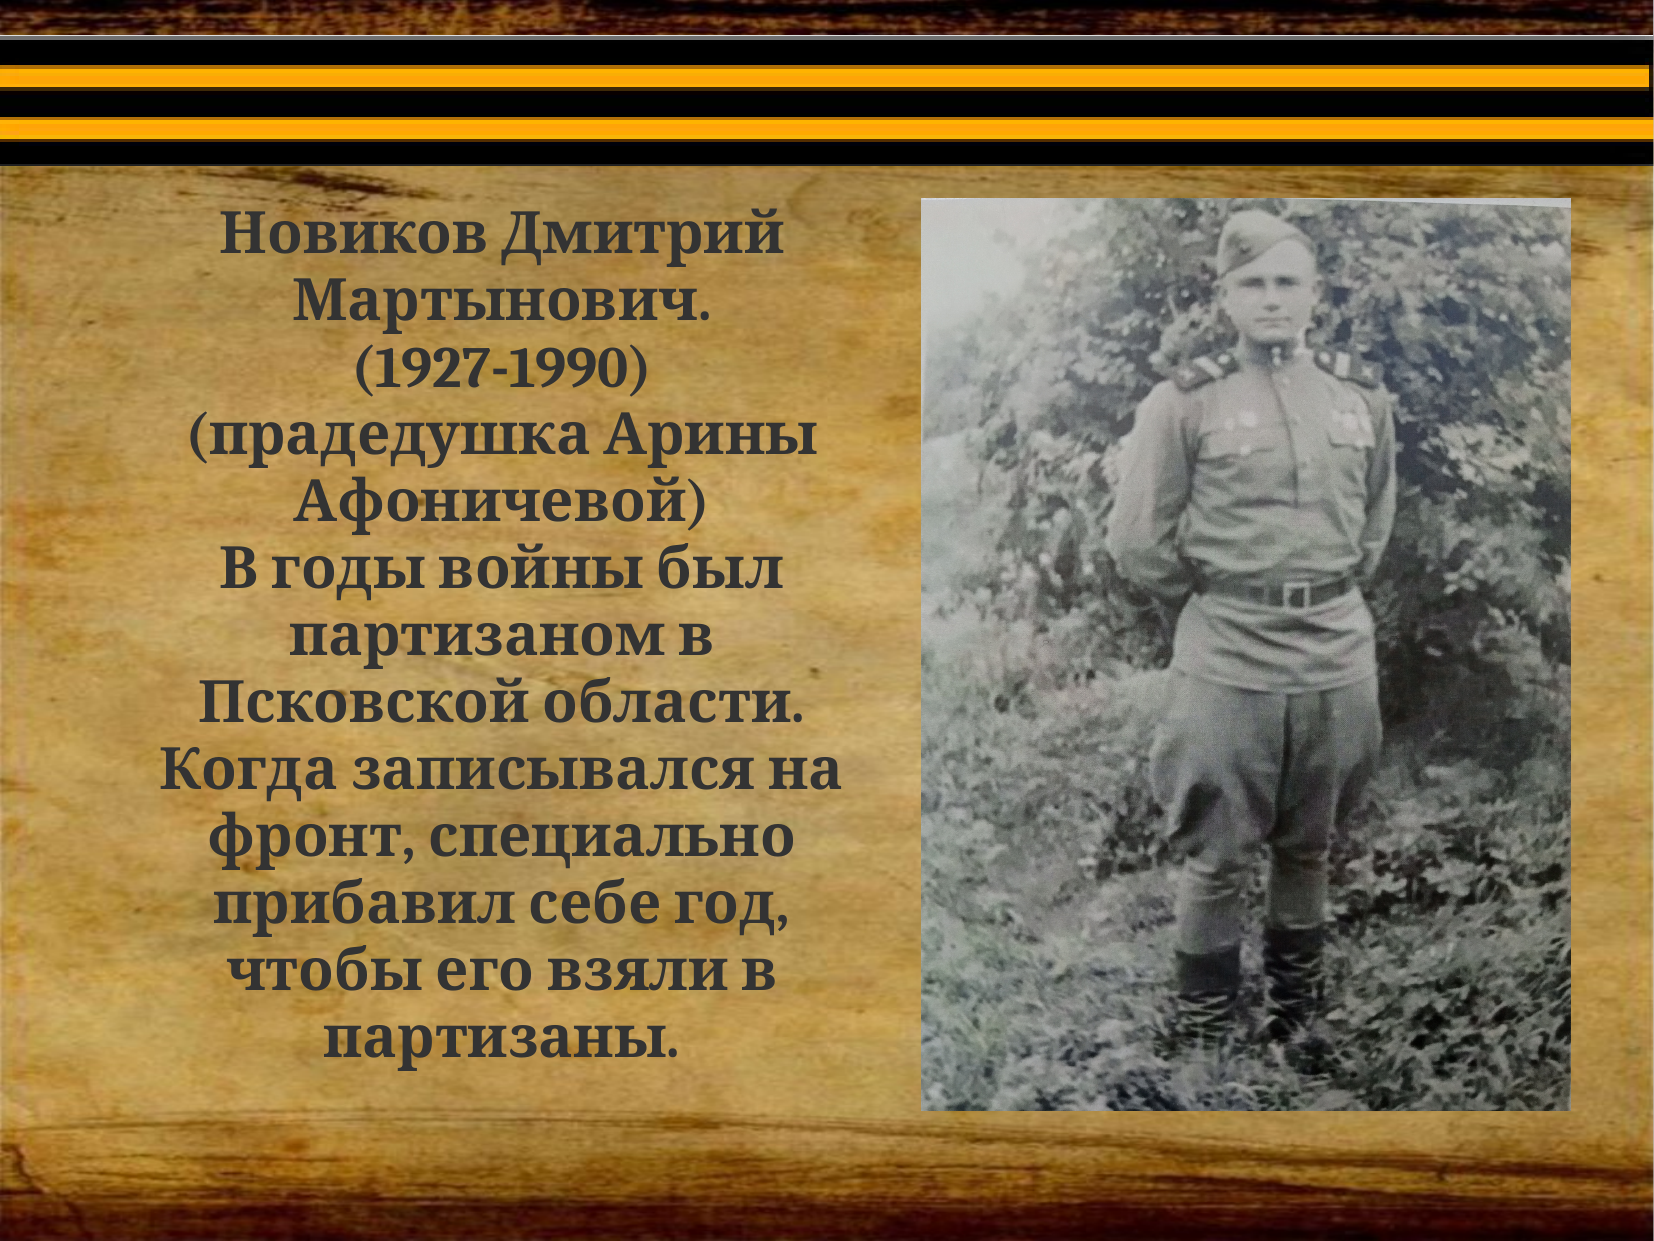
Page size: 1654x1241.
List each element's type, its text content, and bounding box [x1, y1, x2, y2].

picture [0, 0, 1654, 1241]
title Новиков Дмитрий Мартынович. (1927-1990) (прадедушка Арины Афоничевой) В годы войны был партизаном в Псковской области. Когда записывался на фронт, специально прибавил себе год, чтобы его взяли в партизаны. [118, 200, 886, 1123]
